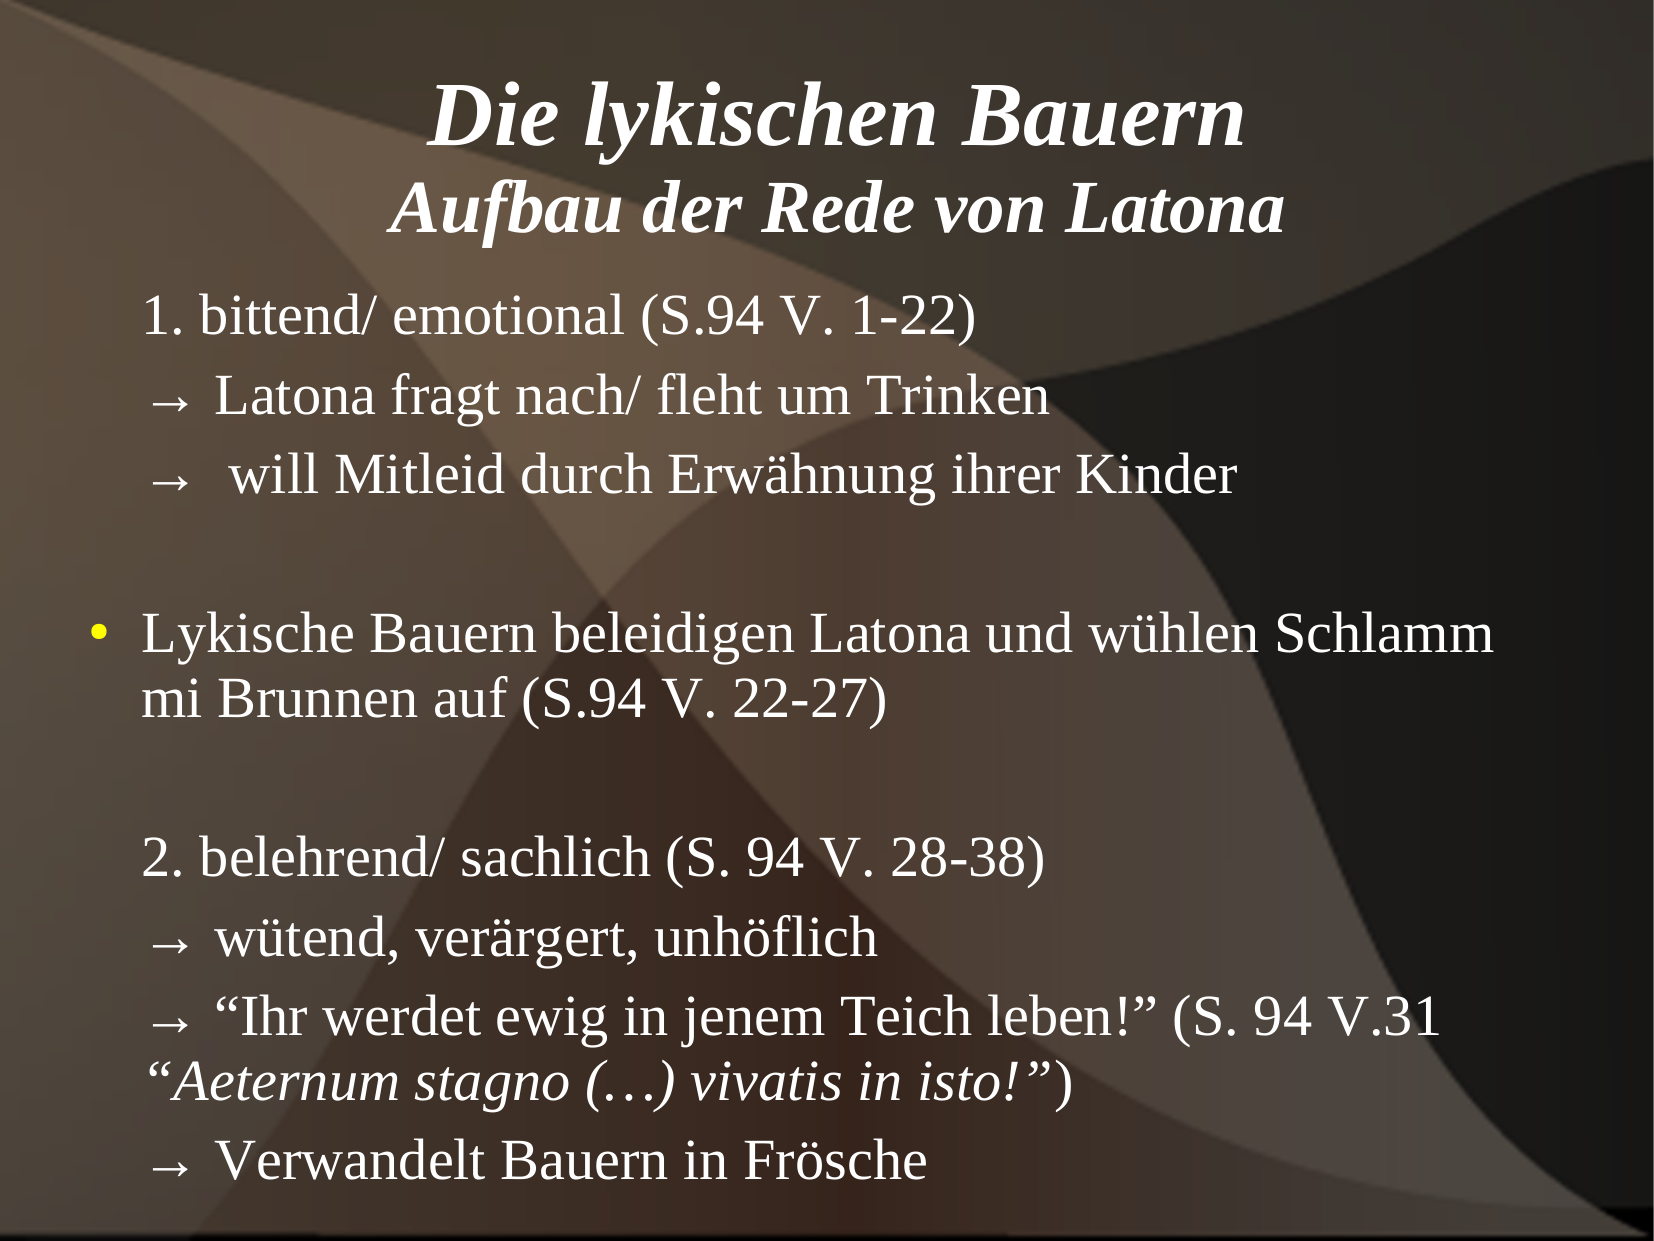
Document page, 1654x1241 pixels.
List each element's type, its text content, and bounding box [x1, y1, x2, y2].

picture [0, 0, 1654, 1241]
list 1. bittend/ emotional (S.94 V. 1-22) → Latona fragt nach/ fleht um Trinken → will Mitleid durch Erwähnung ihrer Kinder Lykische Bauern beleidigen Latona und wühlen Schlamm mi Brunnen auf (S.94 V. 22-27) 2. belehrend/ sachlich (S. 94 V. 28-38) → wütend, verärgert, unhöflich → “Ihr werdet ewig in jenem Teich leben!” (S. 94 V.31 “Aeternum stagno (…) vivatis in isto!”) → Verwandelt Bauern in Frösche [70, 193, 1559, 1241]
title Die lykischen Bauern Aufbau der Rede von Latona [94, 52, 1583, 260]
